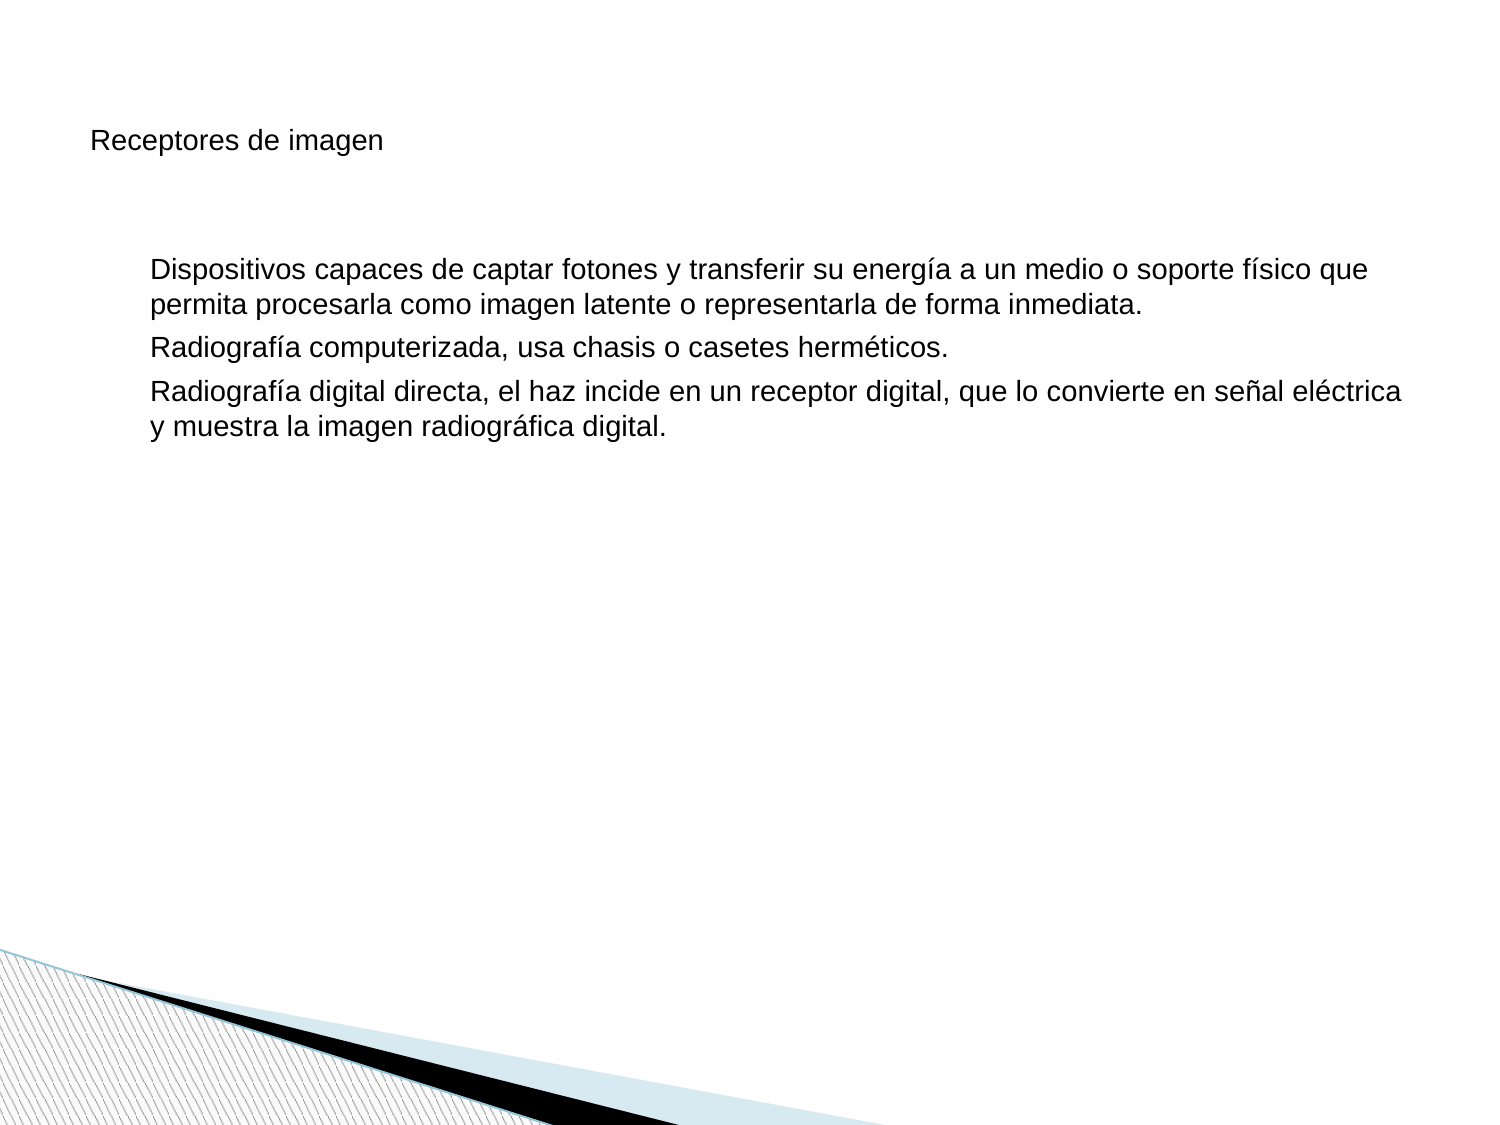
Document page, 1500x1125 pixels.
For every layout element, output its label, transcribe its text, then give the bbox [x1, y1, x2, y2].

picture [0, 952, 543, 1125]
list Dispositivos capaces de captar fotones y transferir su energía a un medio o soporte físico que permita procesarla como imagen latente o representarla de forma inmediata. Radiografía computerizada, usa chasis o casetes herméticos. Radiografía digital directa, el haz incide en un receptor digital, que lo convierte en señal eléctrica y muestra la imagen radiográfica digital. [75, 243, 1425, 986]
title Receptores de imagen [75, 45, 1425, 233]
